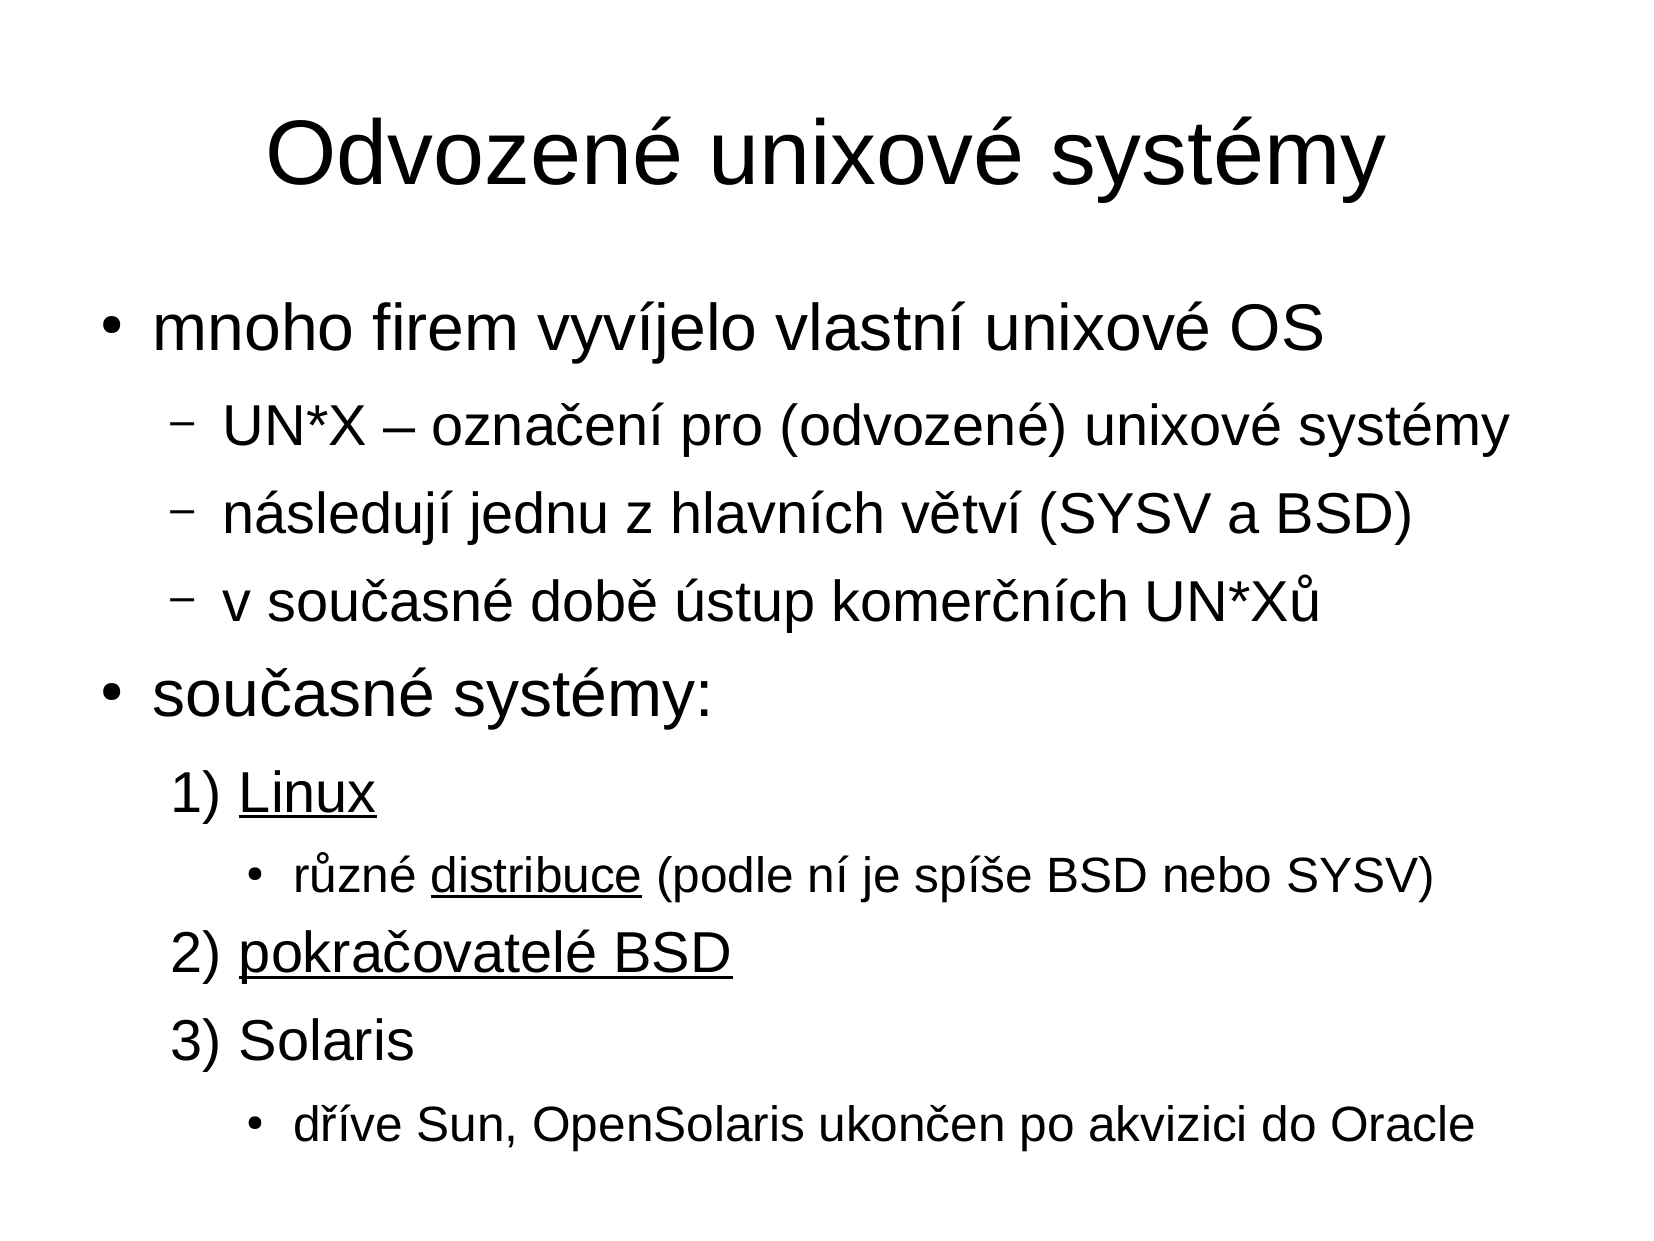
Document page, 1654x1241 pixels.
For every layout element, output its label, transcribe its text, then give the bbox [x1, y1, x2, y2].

list mnoho firem vyvíjelo vlastní unixové OS UN*X – označení pro (odvozené) unixové systémy následují jednu z hlavních větví (SYSV a BSD) v současné době ústup komerčních UN*Xů současné systémy: Linux různé distribuce (podle ní je spíše BSD nebo SYSV) pokračovatelé BSD Solaris dříve Sun, OpenSolaris ukončen po akvizici do Oracle [82, 290, 1571, 1159]
title Odvozené unixové systémy [82, 56, 1571, 250]
